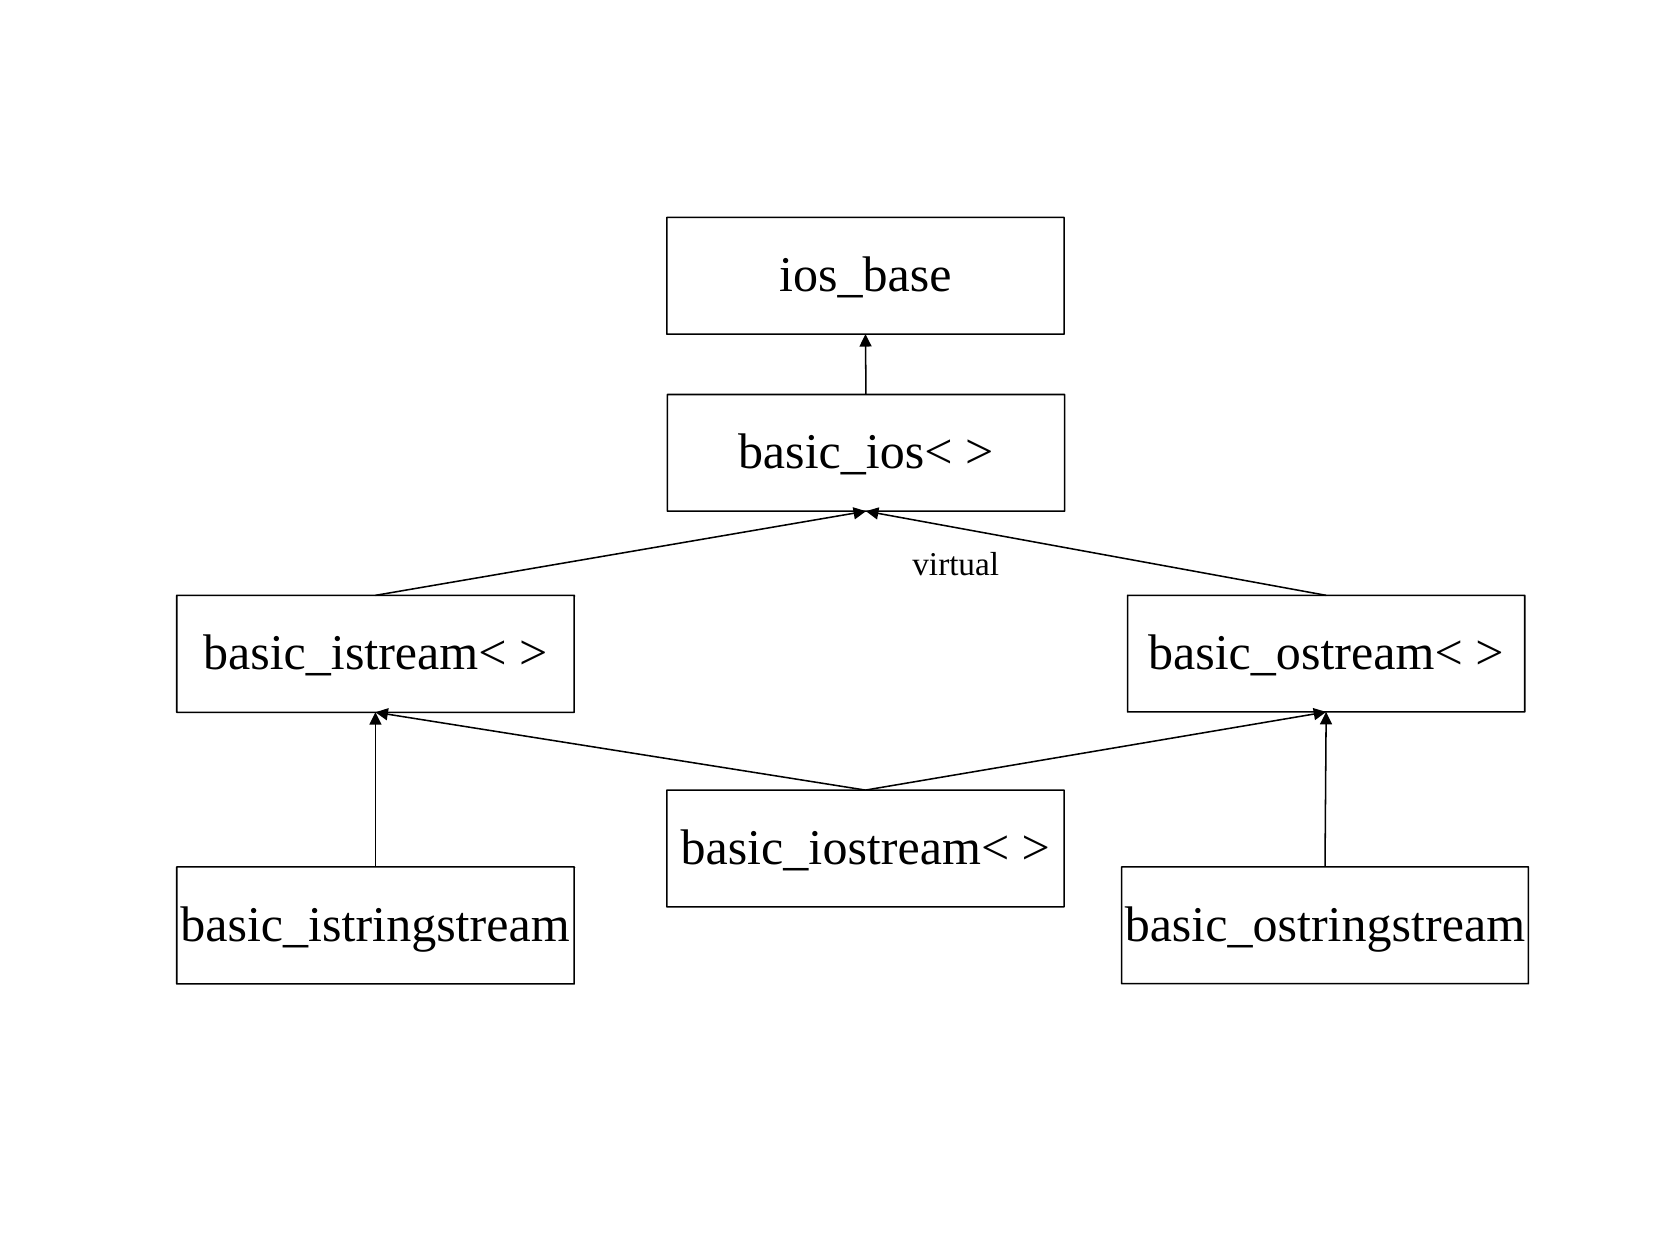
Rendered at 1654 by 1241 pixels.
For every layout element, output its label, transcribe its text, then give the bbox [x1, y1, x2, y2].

text_box virtual [912, 533, 1013, 586]
text_box basic_ios< > [667, 426, 1065, 480]
text_box basic_iostream< > [666, 822, 1065, 875]
text_box basic_ostringstream [1121, 898, 1529, 952]
text_box basic_ostream< > [1127, 627, 1525, 680]
text_box ios_base [666, 249, 1065, 303]
text_box basic_istream< > [176, 627, 575, 681]
text_box basic_istringstream [176, 899, 575, 952]
